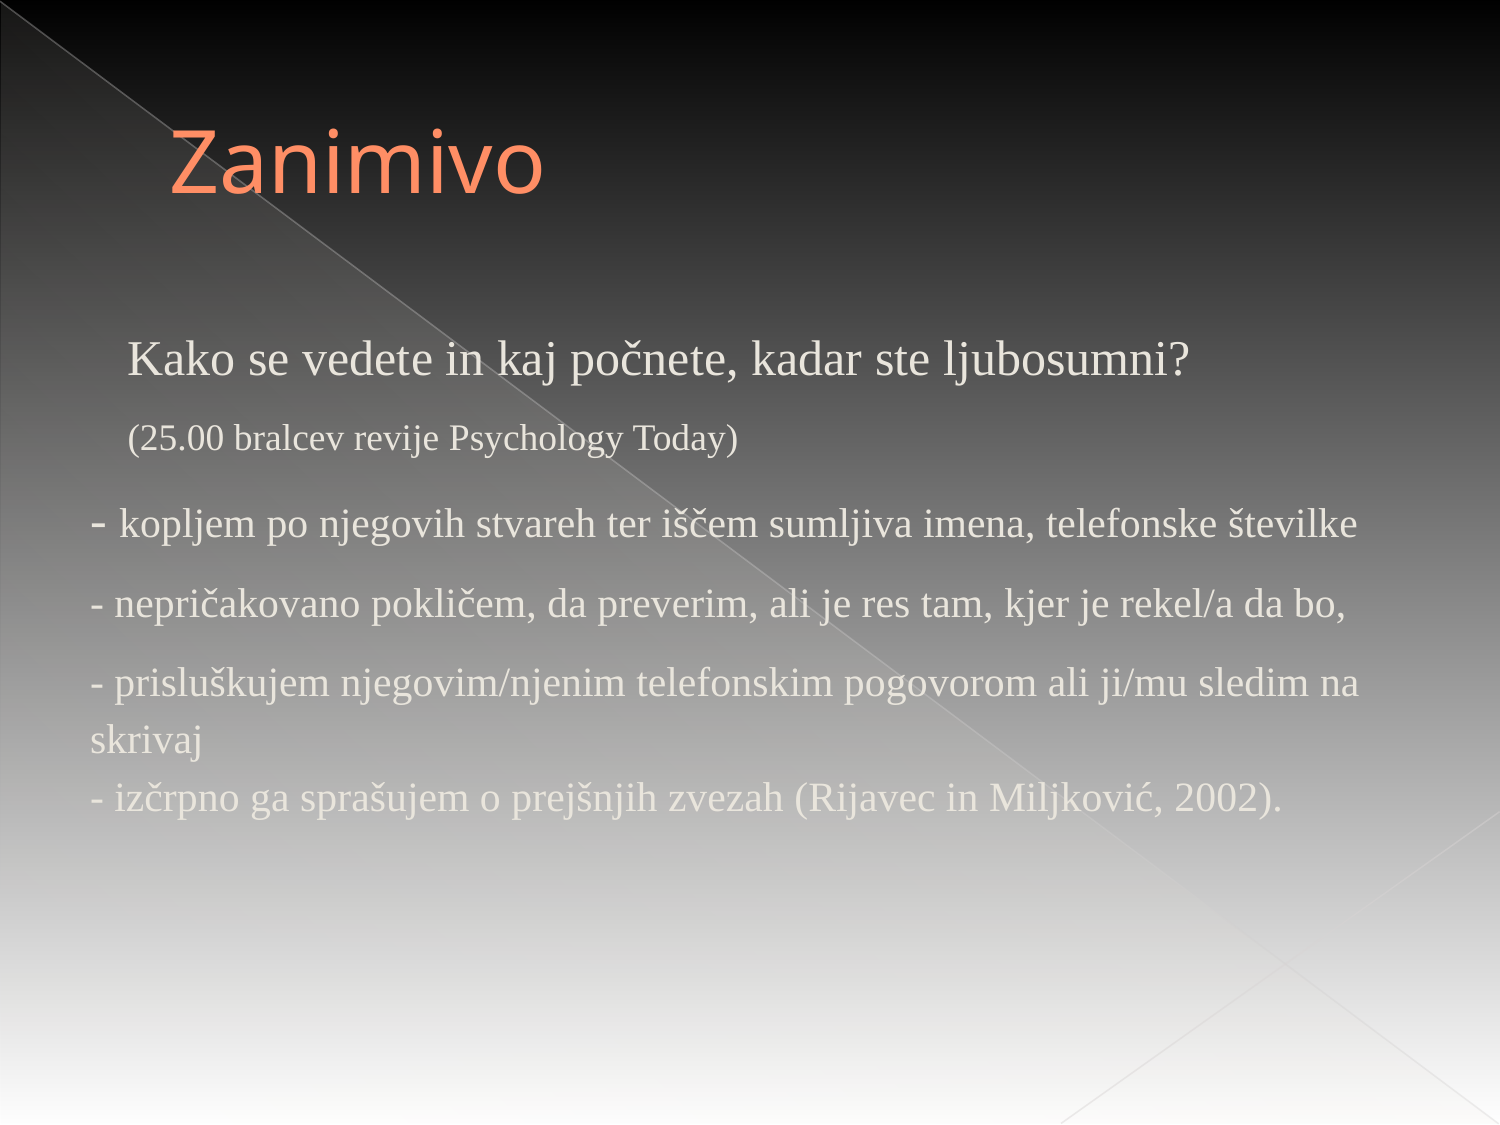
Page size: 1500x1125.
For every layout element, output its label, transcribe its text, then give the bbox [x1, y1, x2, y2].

title Zanimivo [75, 43, 1425, 274]
list Kako se vedete in kaj počnete, kadar ste ljubosumni? (25.00 bralcev revije Psychology Today) - kopljem po njegovih stvareh ter iščem sumljiva imena, telefonske številke - nepričakovano pokličem, da preverim, ali je res tam, kjer je rekel/a da bo, - prisluškujem njegovim/njenim telefonskim pogovorom ali ji/mu sledim na skrivaj - izčrpno ga sprašujem o prejšnjih zvezah (Rijavec in Miljković, 2002). [75, 308, 1425, 1059]
